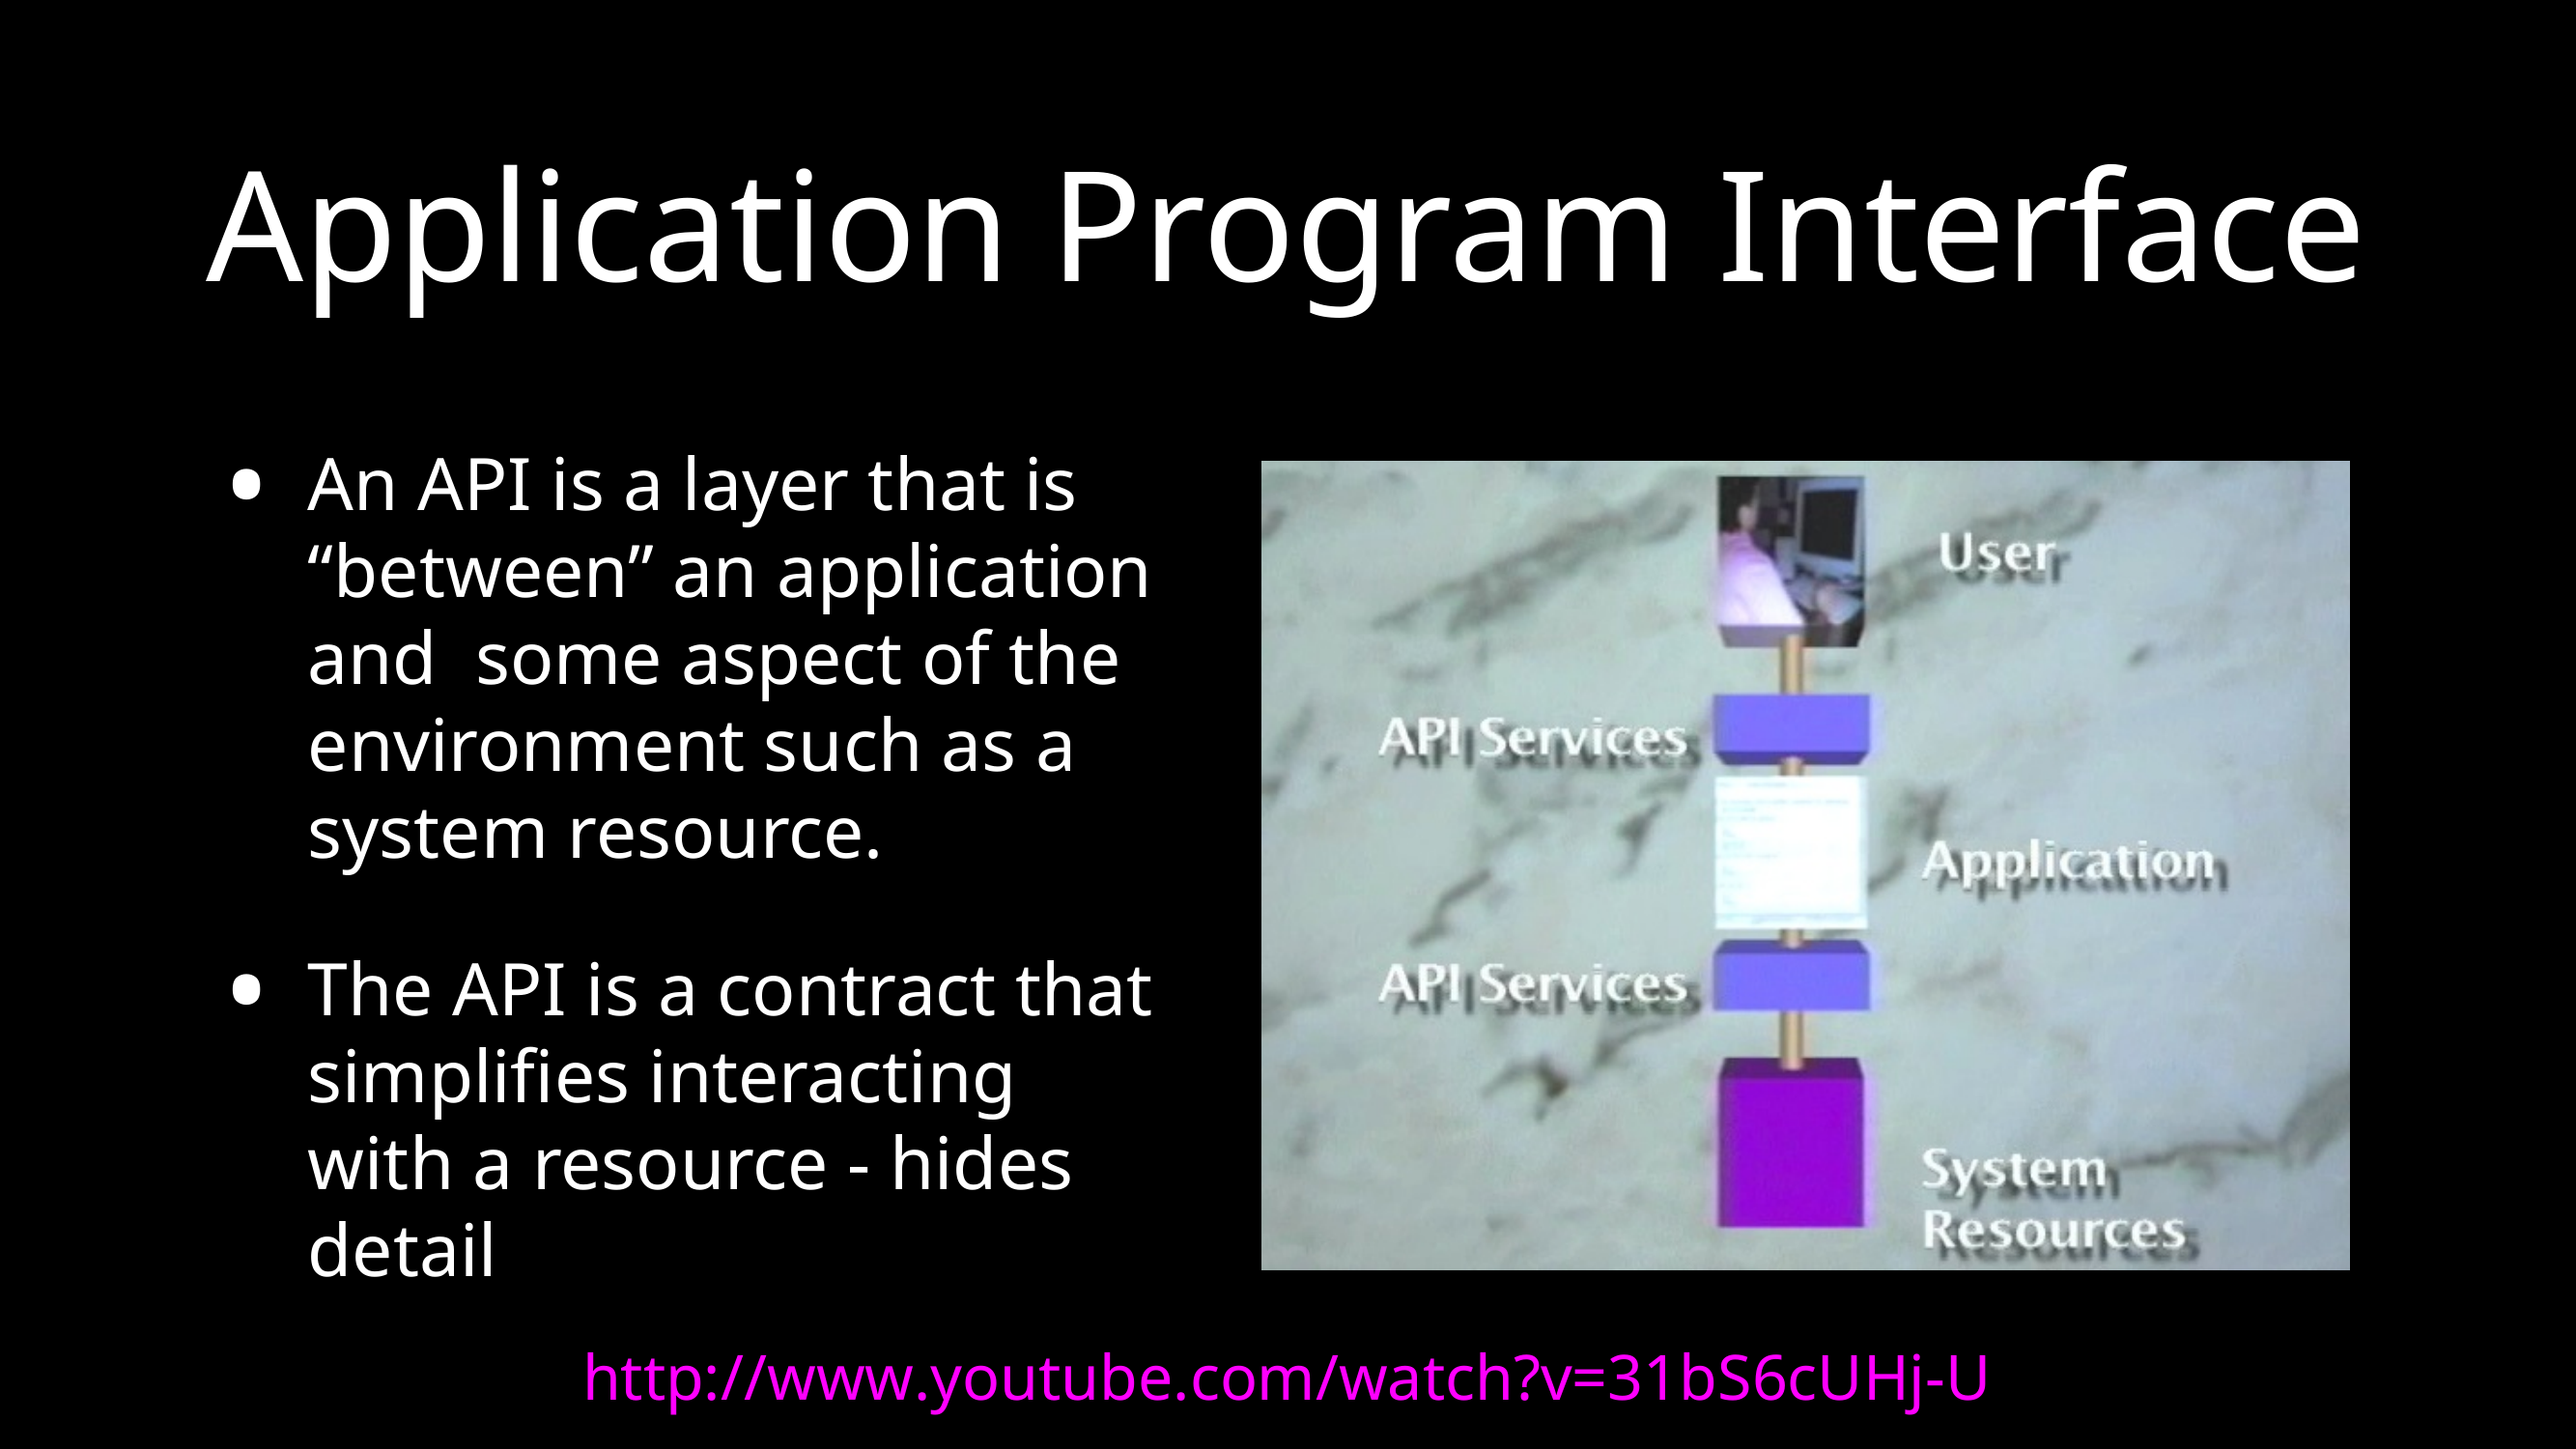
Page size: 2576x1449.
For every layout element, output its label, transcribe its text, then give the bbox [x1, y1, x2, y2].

picture [1261, 461, 2350, 1270]
title Application Program Interface [183, 38, 2392, 403]
text_box http://www.youtube.com/watch?v=31bS6cUHj-U [582, 1338, 1993, 1413]
list An API is a layer that is “between” an application and some aspect of the environment such as a system resource. The API is a contract that simplifies interacting with a resource - hides detail [183, 412, 1186, 1317]
